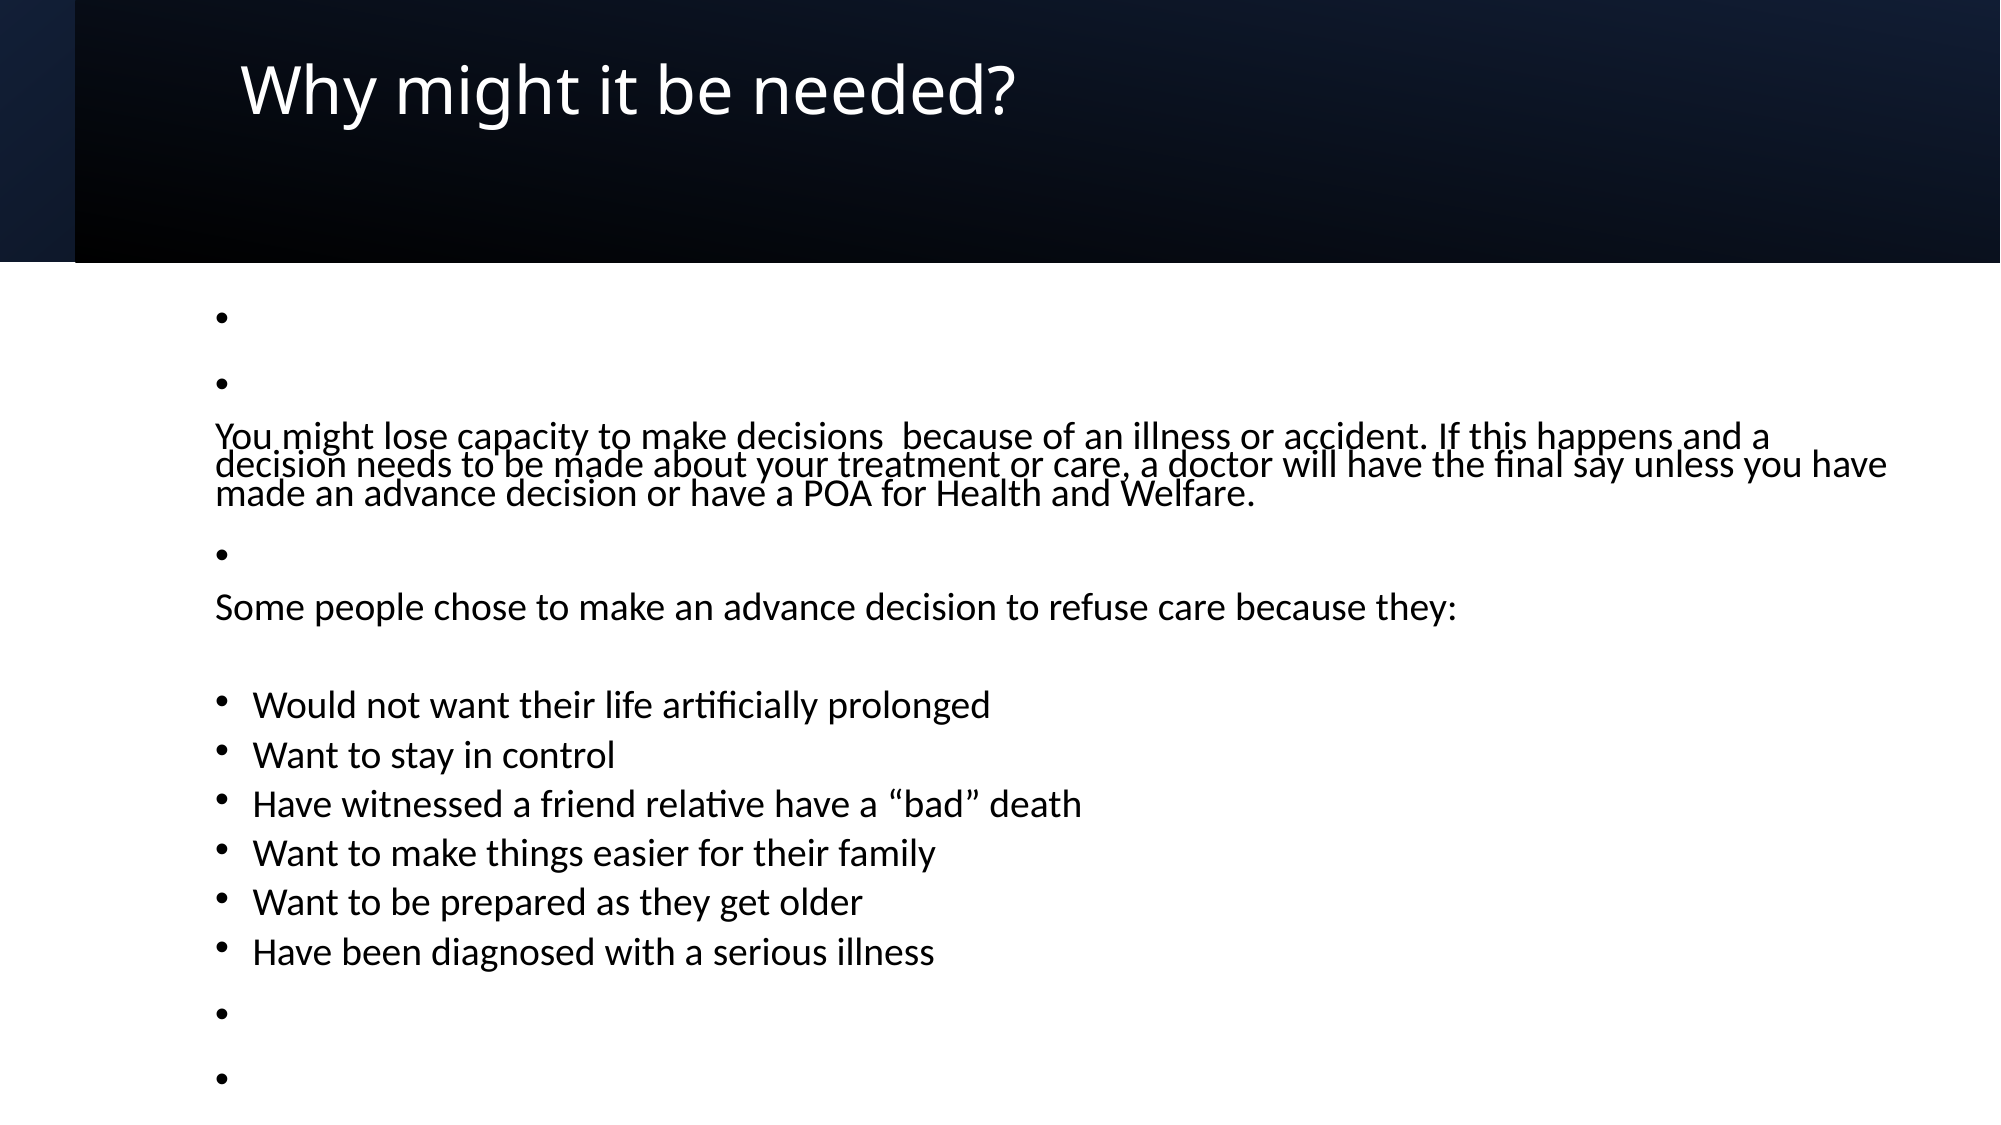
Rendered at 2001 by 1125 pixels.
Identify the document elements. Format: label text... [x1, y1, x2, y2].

title Why might it be needed? [225, 48, 1849, 218]
text_box [0, 0, 2000, 1125]
list You might lose capacity to make decisions because of an illness or accident. If this happens and a decision needs to be made about your treatment or care, a doctor will have the final say unless you have made an advance decision or have a POA for Health and Welfare. Some people chose to make an advance decision to refuse care because they: Would not want their life artificially prolonged Want to stay in control Have witnessed a friend relative have a “bad” death Want to make things easier for their family Want to be prepared as they get older Have been diagnosed with a serious illness [200, 286, 1907, 985]
